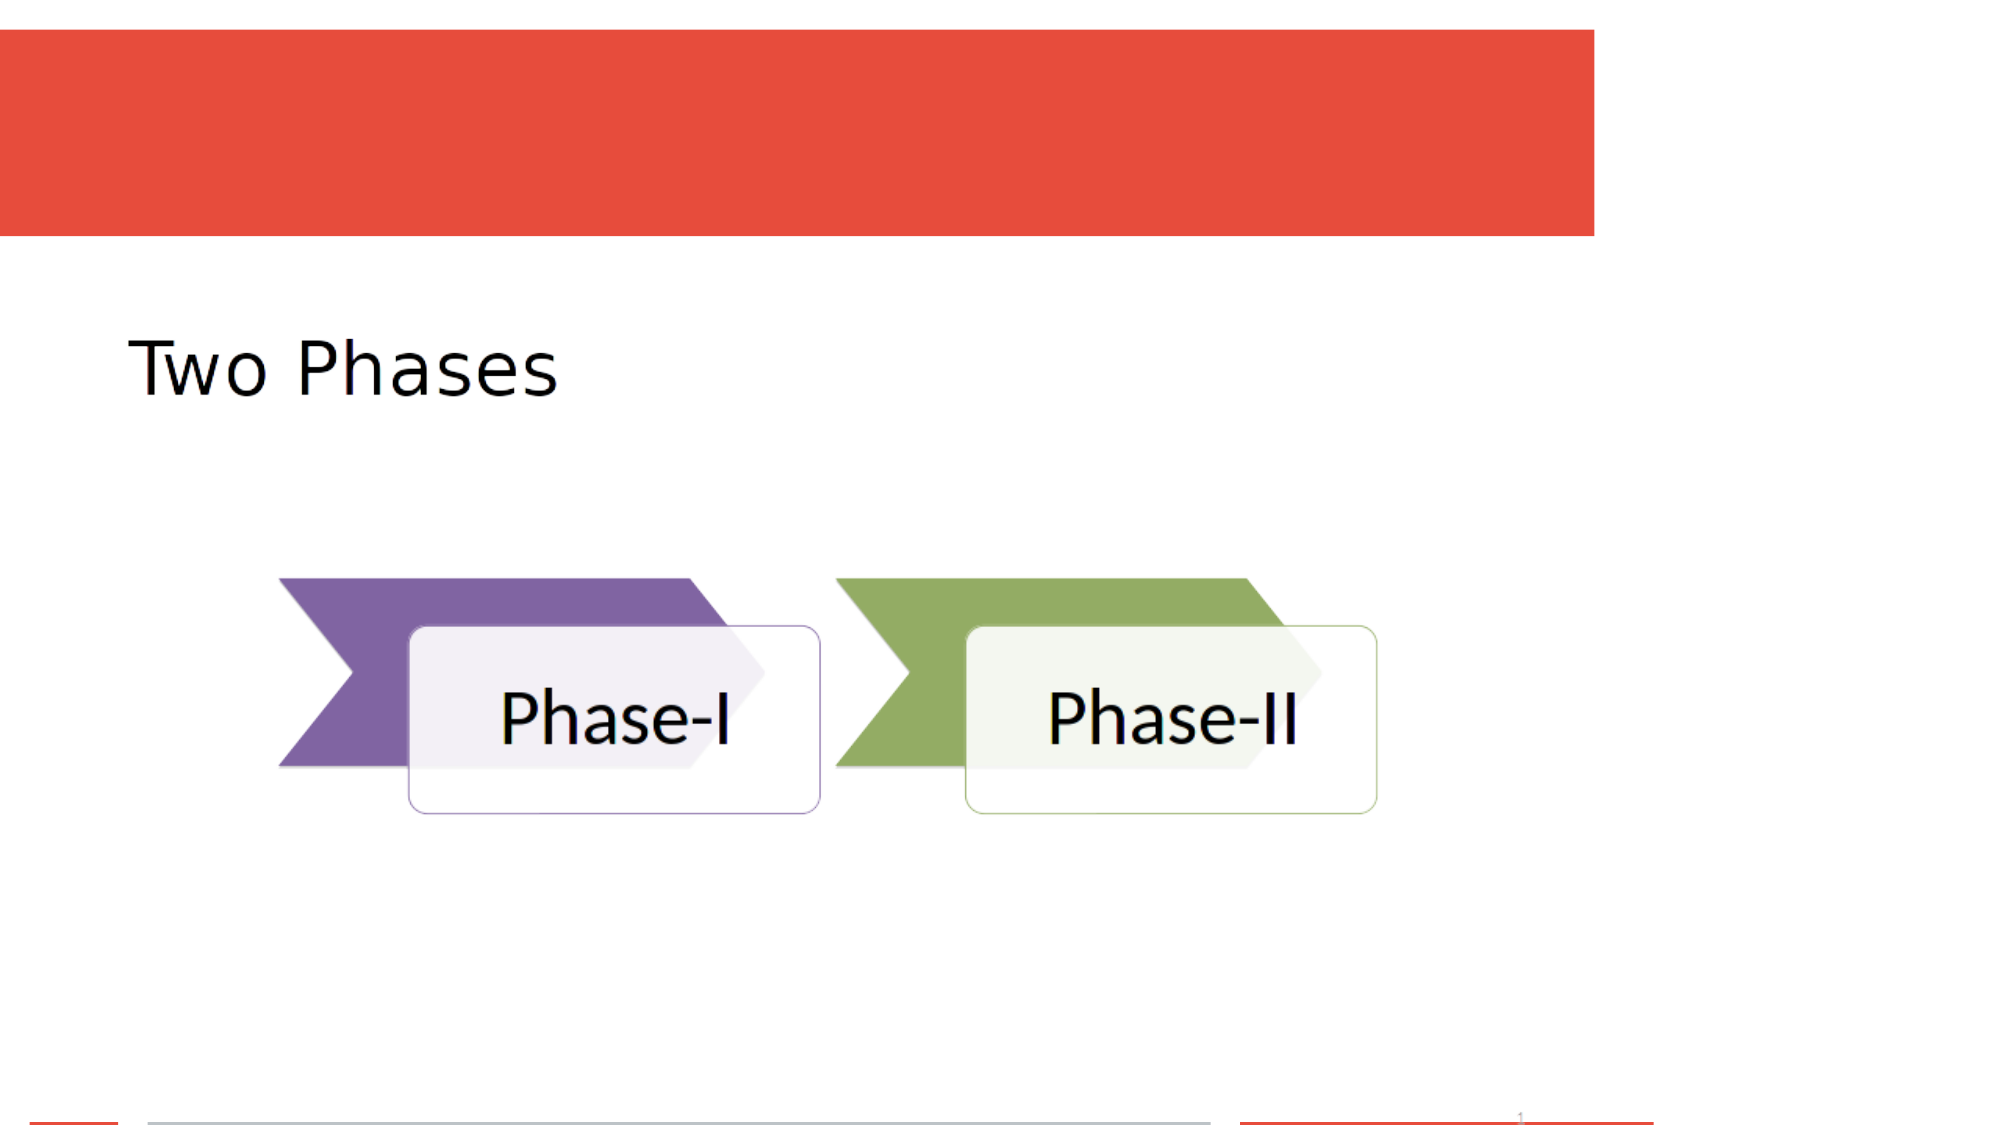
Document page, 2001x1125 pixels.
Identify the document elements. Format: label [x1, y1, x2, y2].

picture [116, 281, 1539, 1125]
